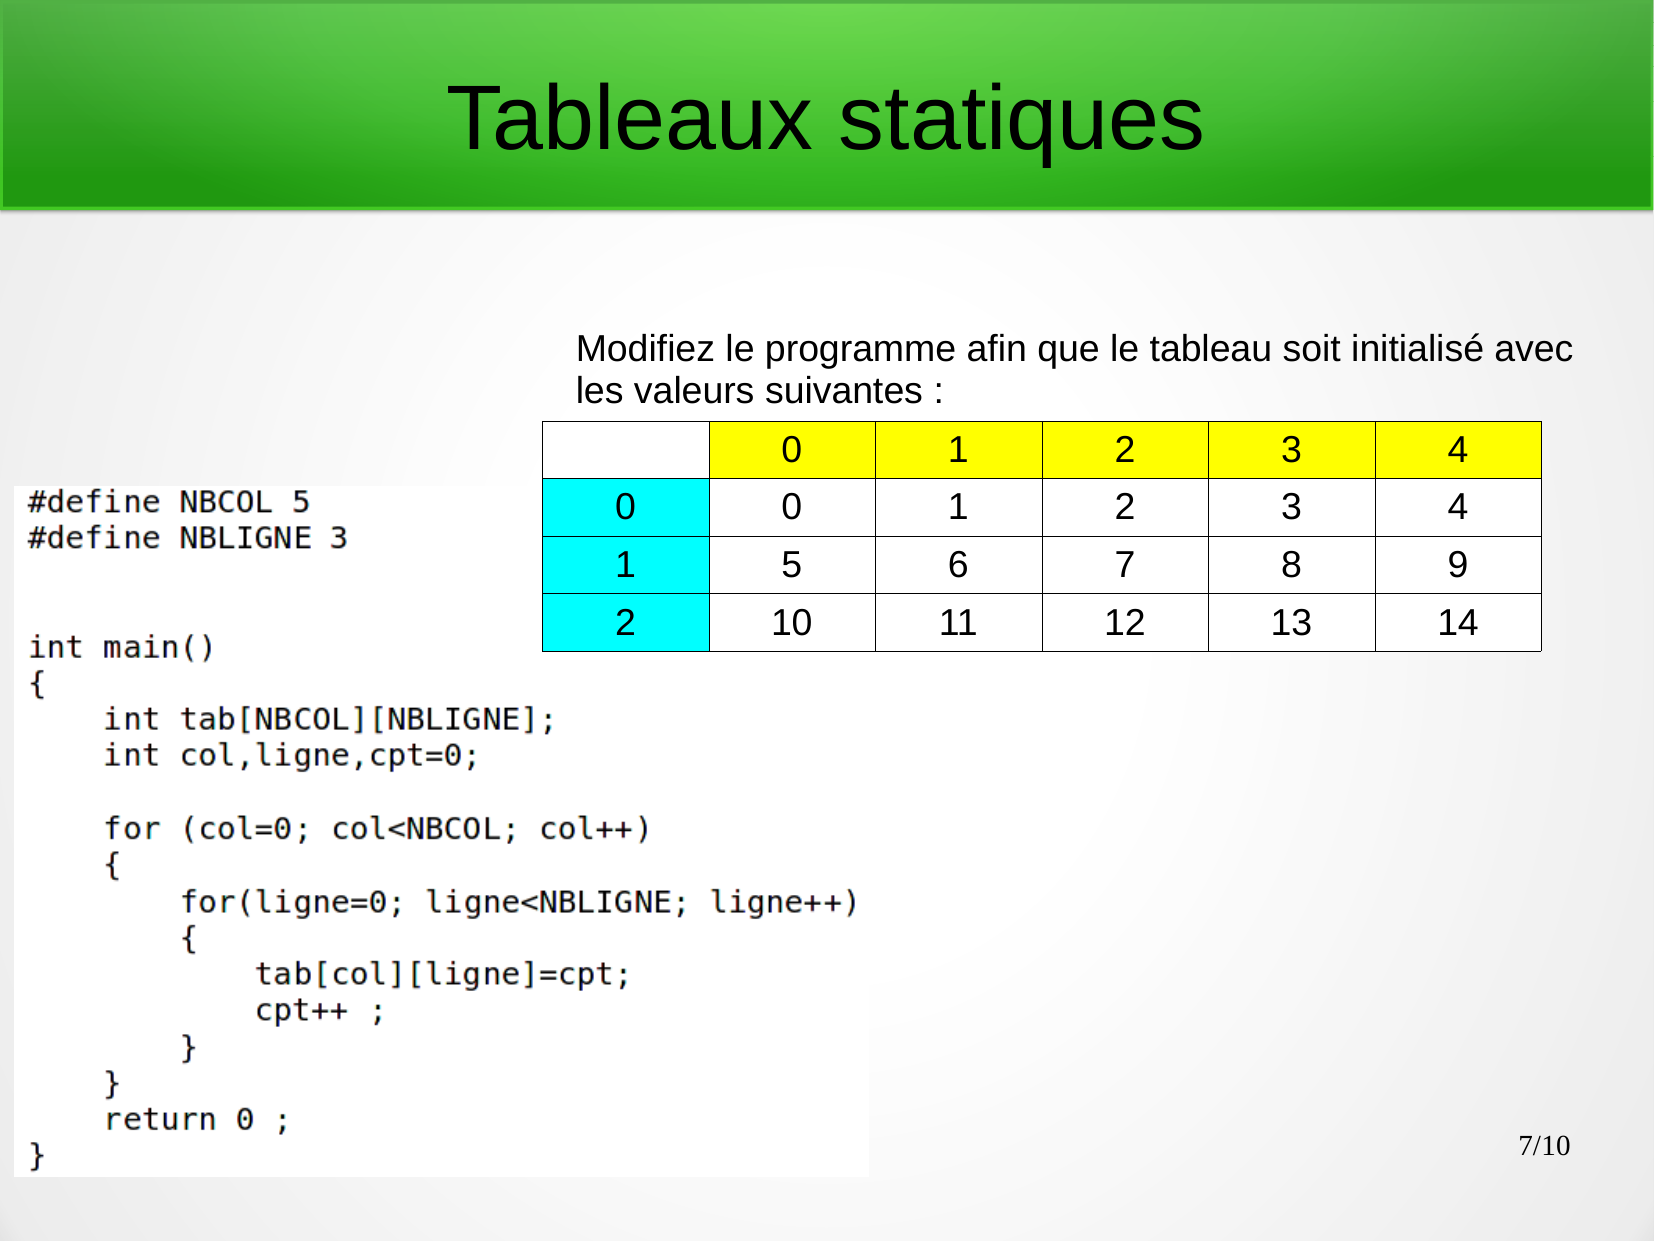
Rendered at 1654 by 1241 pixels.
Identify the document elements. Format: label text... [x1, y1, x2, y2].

text_box Modifiez le programme afin que le tableau soit initialisé avec les valeurs suivantes : [561, 319, 1625, 419]
table_cell 2 [543, 594, 709, 651]
table_cell 0 [543, 479, 709, 536]
table_cell 8 [1209, 537, 1375, 593]
table_header 1 [876, 422, 1042, 478]
table_cell 2 [1043, 479, 1208, 536]
table_cell 4 [1376, 479, 1541, 536]
picture [14, 486, 869, 1177]
table_header 3 [1209, 422, 1375, 478]
table_cell 11 [876, 594, 1042, 651]
table_cell 1 [876, 479, 1042, 536]
table_header 2 [1043, 422, 1208, 478]
table_header 0 [710, 422, 875, 478]
table_cell 3 [1209, 479, 1375, 536]
title Tableaux statiques [82, 47, 1571, 189]
table_cell 12 [1043, 594, 1208, 651]
table_header [543, 422, 709, 478]
table_cell 0 [710, 479, 875, 536]
table_cell 7 [1043, 537, 1208, 593]
table_header 4 [1376, 422, 1541, 478]
table_cell 6 [876, 537, 1042, 593]
table_cell 10 [710, 594, 875, 651]
table_cell 9 [1376, 537, 1541, 593]
table_cell 14 [1376, 594, 1541, 651]
table_cell 1 [543, 537, 709, 593]
table_cell 13 [1209, 594, 1375, 651]
table_cell 5 [710, 537, 875, 593]
